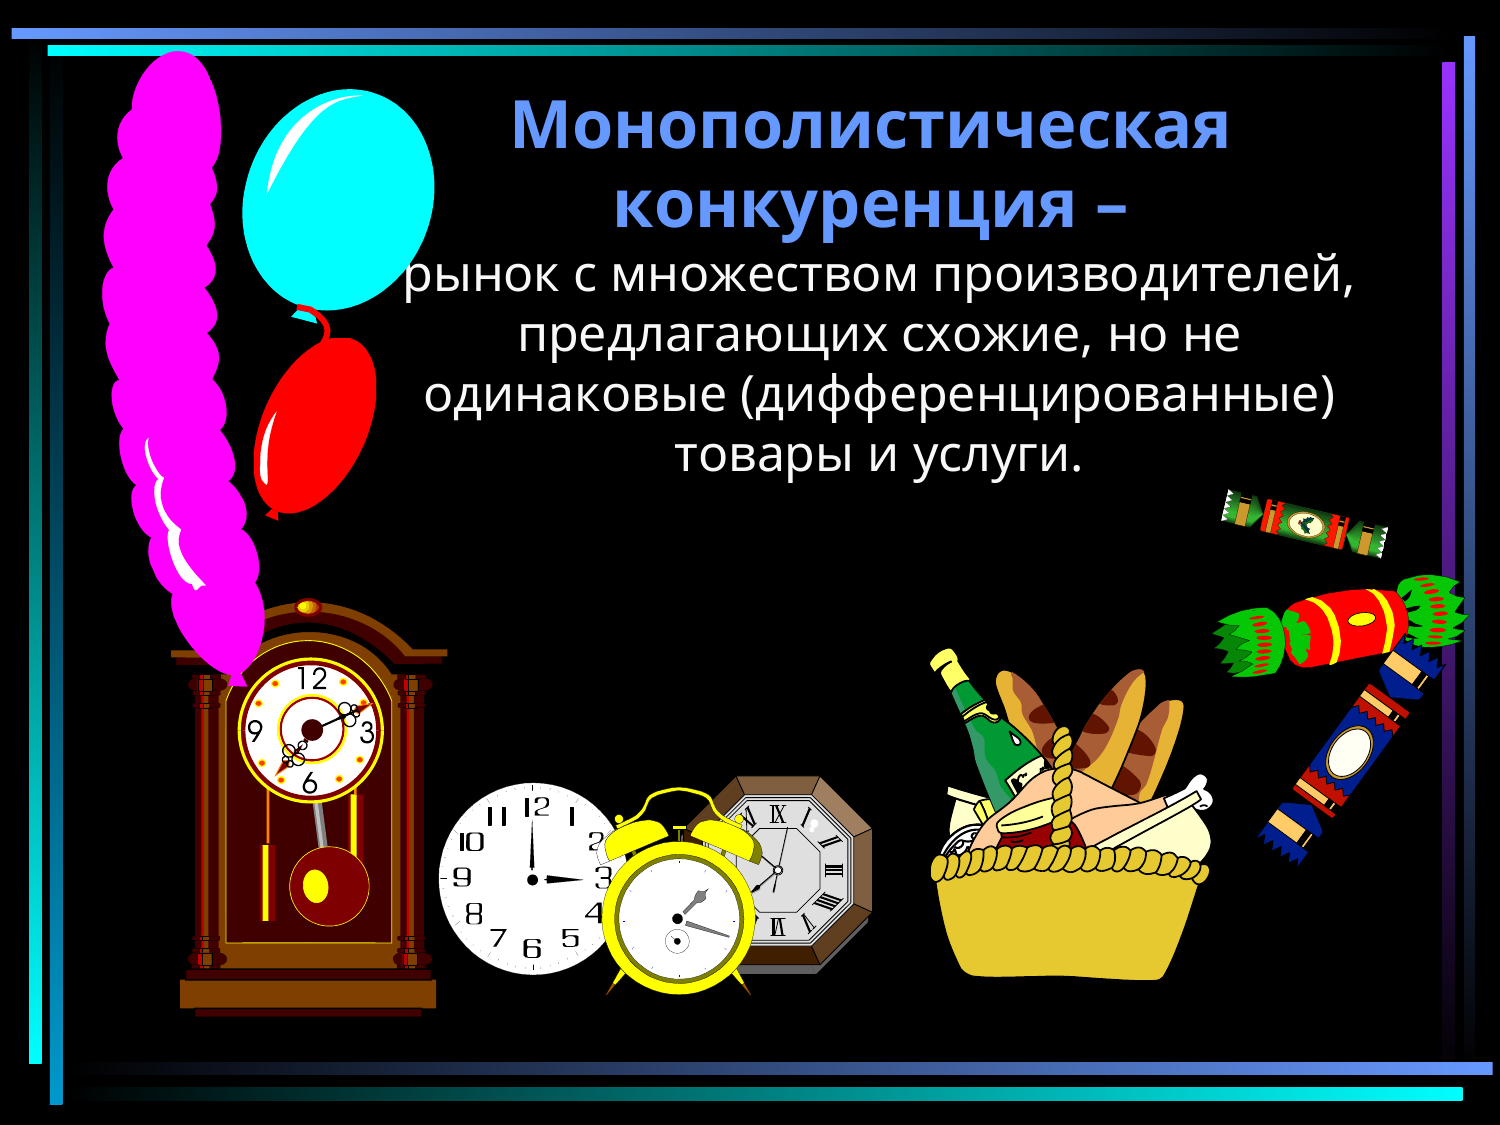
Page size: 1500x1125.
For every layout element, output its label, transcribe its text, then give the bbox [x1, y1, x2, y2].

picture [1220, 489, 1389, 560]
title Монополистическая конкуренция – рынок с множеством производителей, предлагающих схожие, но не одинаковые (дифференцированные) товары и услуги. [377, 326, 1399, 489]
picture [0, 41, 874, 1019]
picture [927, 574, 1475, 984]
